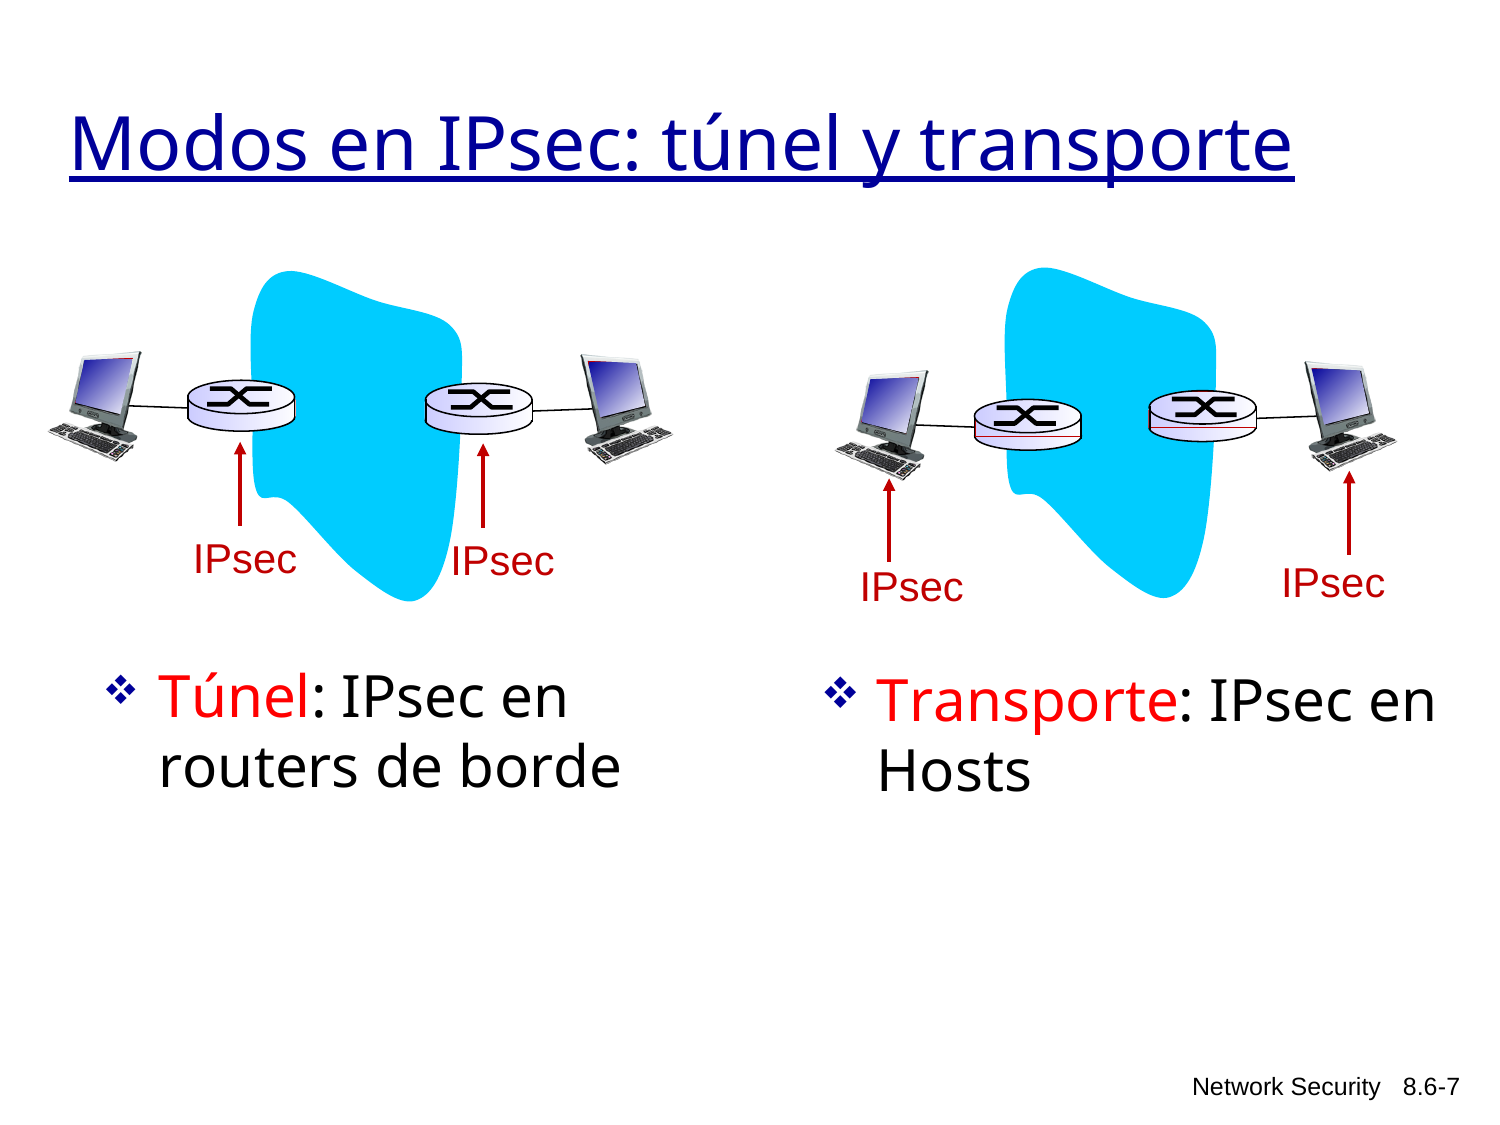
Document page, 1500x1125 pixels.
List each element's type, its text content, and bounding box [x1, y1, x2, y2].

text_box Transporte: IPsec en Hosts [805, 655, 1478, 869]
text_box [188, 270, 532, 602]
text_box [75, 357, 133, 415]
picture [811, 365, 931, 489]
picture [577, 349, 696, 473]
picture [1301, 356, 1420, 480]
text_box [587, 360, 646, 418]
text_box [1311, 368, 1370, 425]
text_box IPsec [435, 525, 570, 592]
text_box [974, 267, 1256, 599]
title Modos en IPsec: túnel y transporte [53, 46, 1449, 235]
list Túnel: IPsec en routers de borde [87, 652, 759, 865]
text_box IPsec [178, 523, 313, 590]
text_box Network Security [762, 1062, 1397, 1114]
picture [24, 346, 144, 470]
text_box [861, 377, 919, 434]
text_box IPsec [1266, 547, 1401, 614]
text_box IPsec [844, 551, 980, 618]
